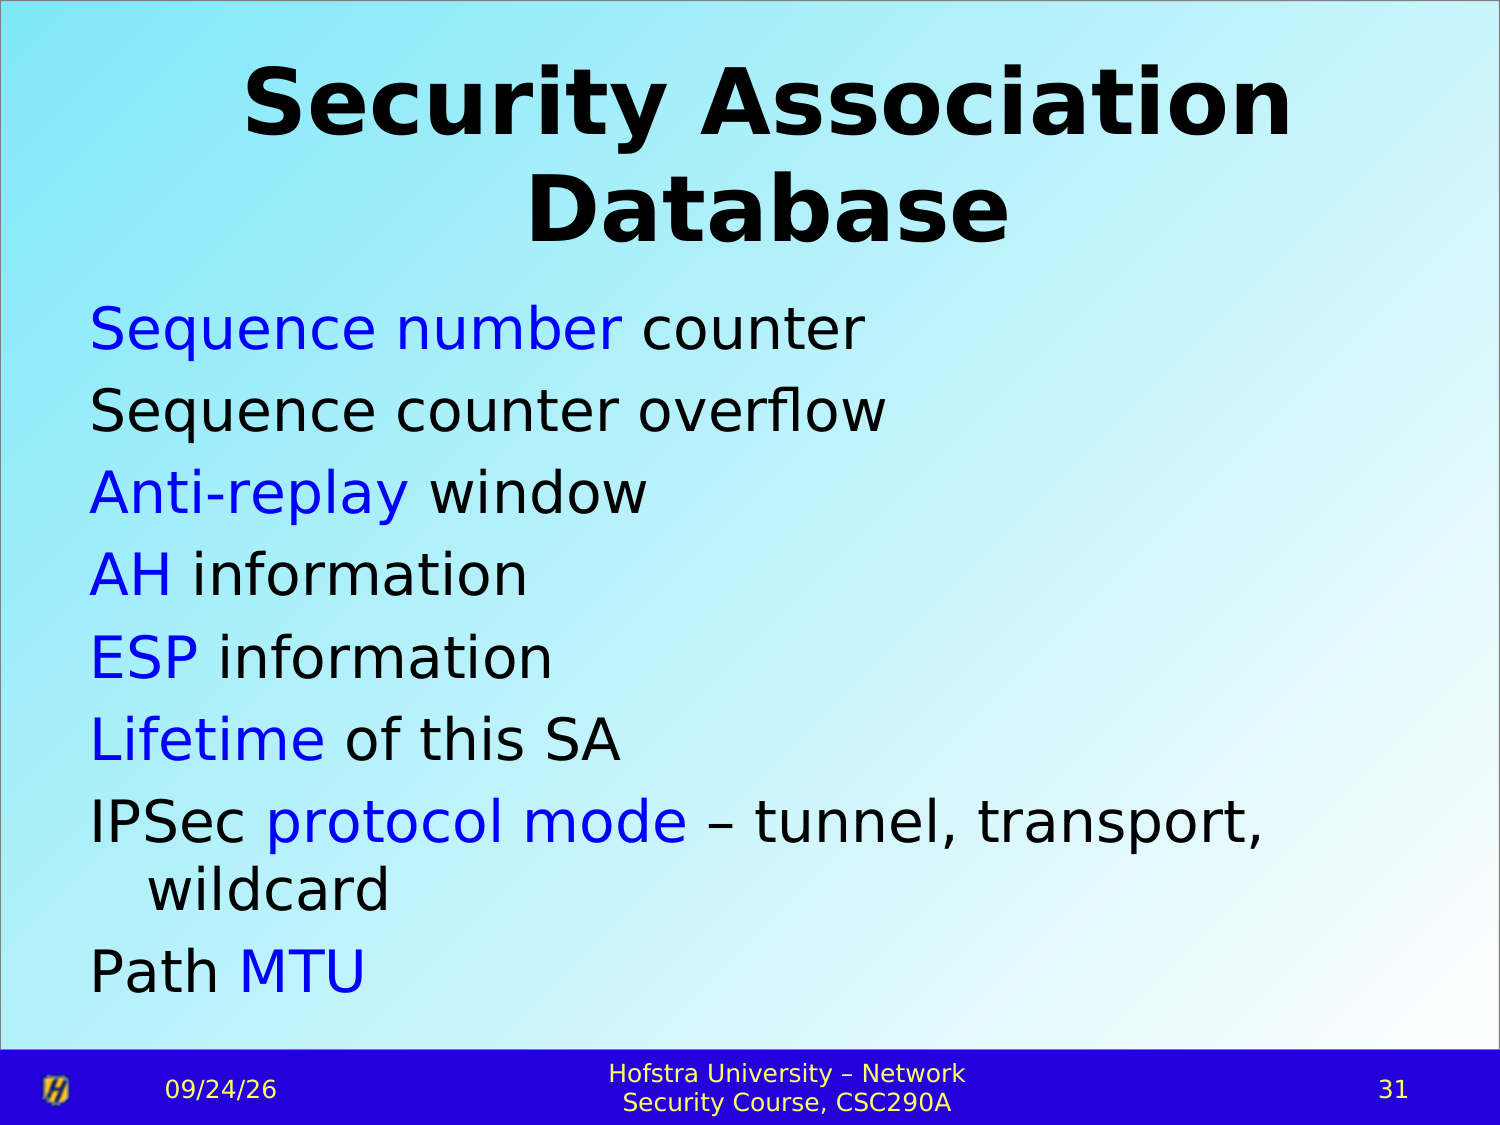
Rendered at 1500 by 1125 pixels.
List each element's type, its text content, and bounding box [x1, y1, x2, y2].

picture [37, 1072, 76, 1110]
list Sequence number counter Sequence counter overflow Anti-replay window AH information ESP information Lifetime of this SA IPSec protocol mode – tunnel, transport, wildcard Path MTU [75, 287, 1445, 1015]
title Security Association Database [87, 41, 1450, 271]
